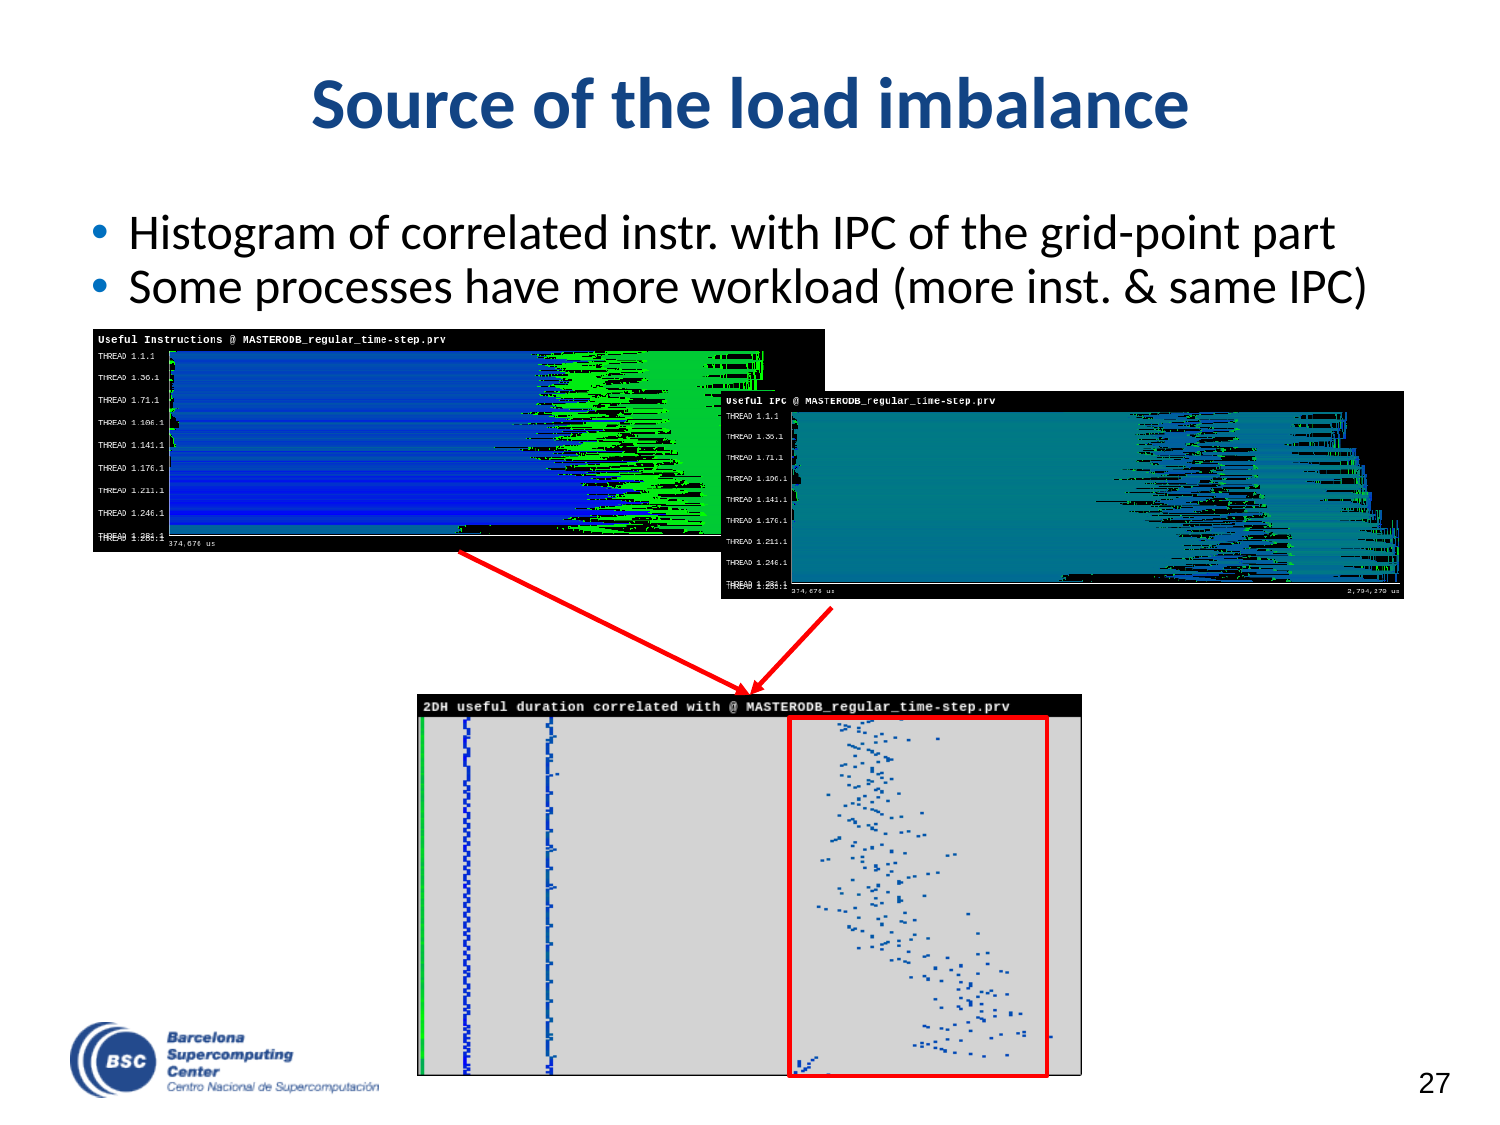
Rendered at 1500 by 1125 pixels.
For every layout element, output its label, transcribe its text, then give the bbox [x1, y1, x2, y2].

picture [417, 694, 1082, 1077]
list Histogram of correlated instr. with IPC of the grid-point part Some processes have more workload (more inst. & same IPC) [76, 199, 1427, 993]
title Source of the load imbalance [76, 35, 1427, 174]
picture [792, 720, 1045, 1074]
picture [70, 1022, 379, 1098]
slide_number <number> [1403, 1038, 1494, 1125]
picture [93, 329, 1404, 600]
